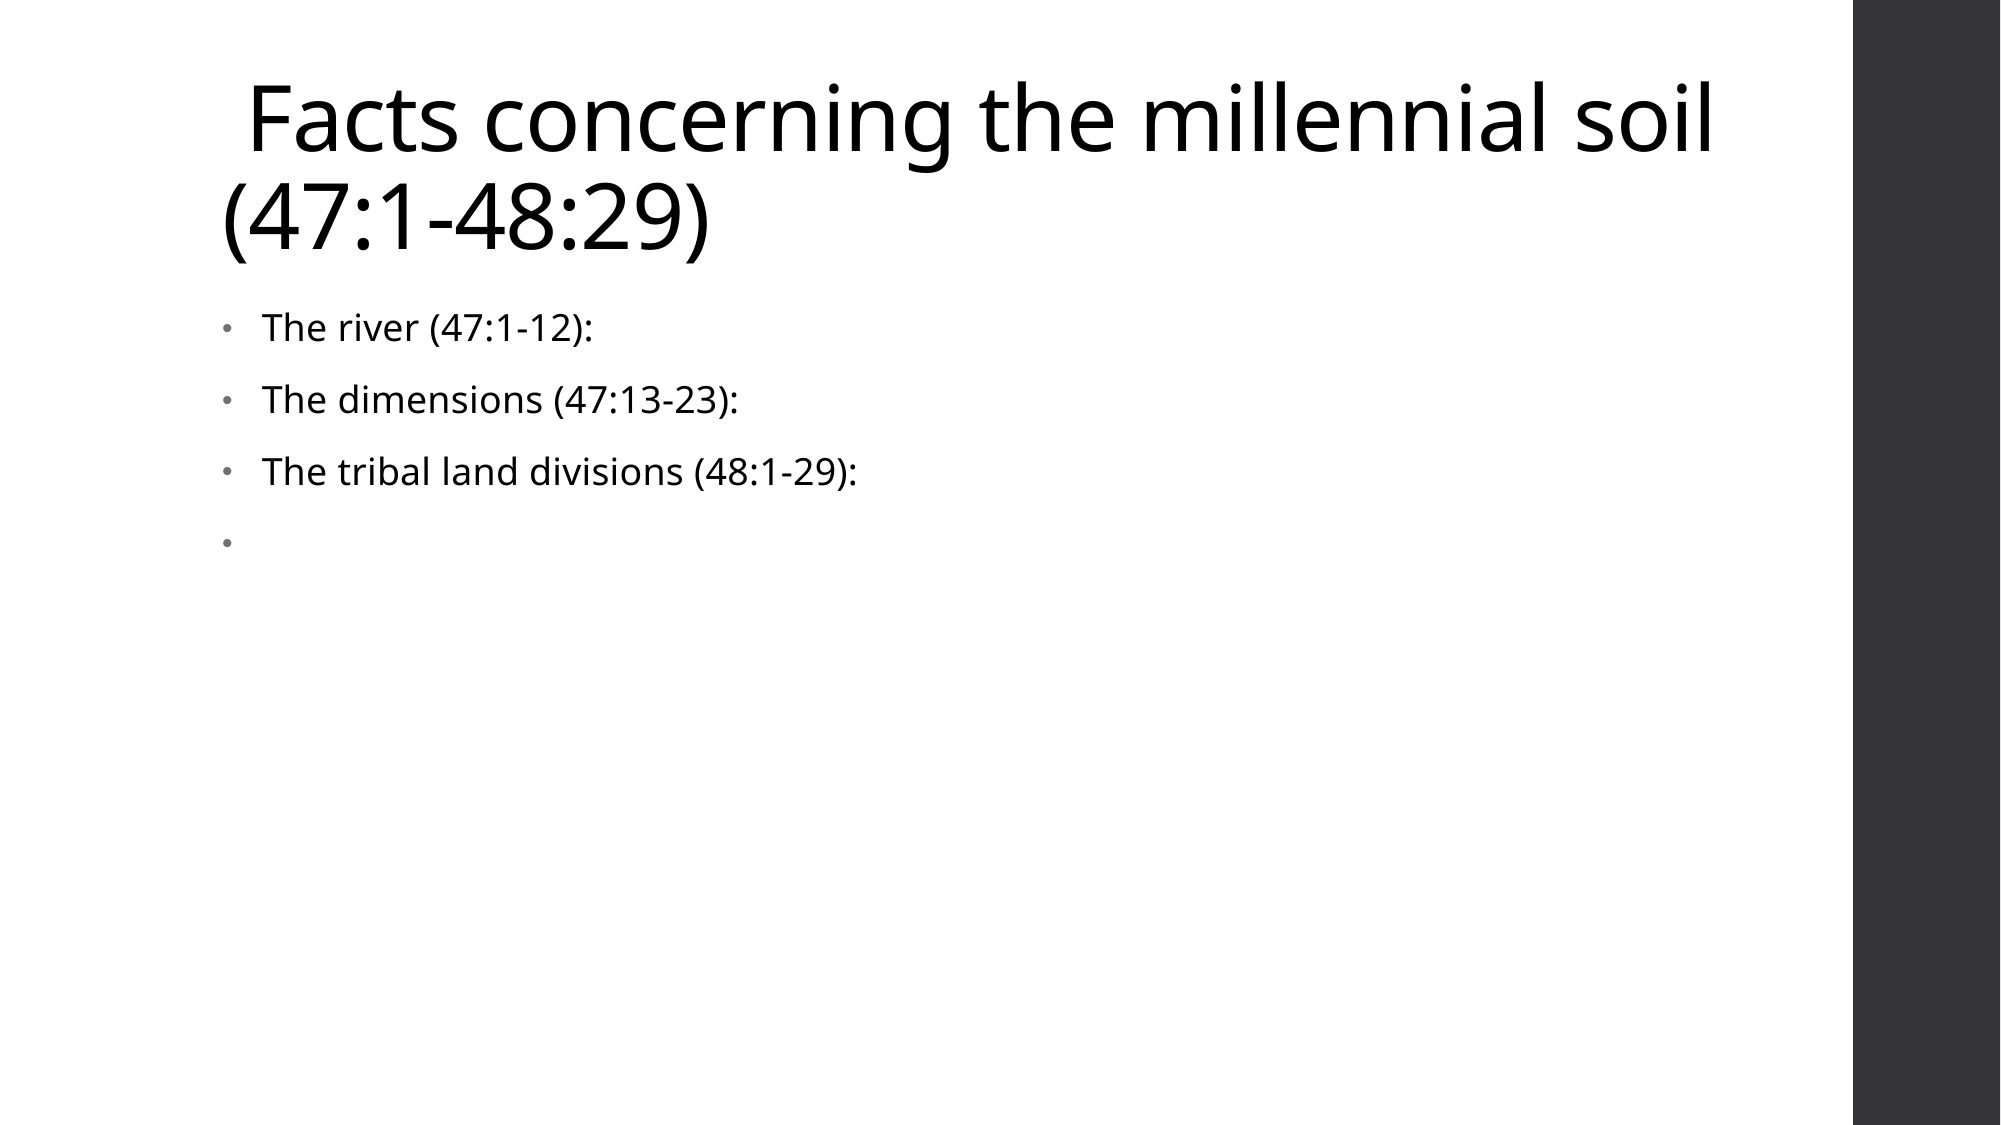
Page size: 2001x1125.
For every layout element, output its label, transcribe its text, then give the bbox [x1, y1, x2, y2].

title Facts concerning the millennial soil (47:1-48:29) [206, 60, 1797, 278]
list The river (47:1-12): The dimensions (47:13-23): The tribal land divisions (48:1-29): [206, 299, 1617, 1014]
